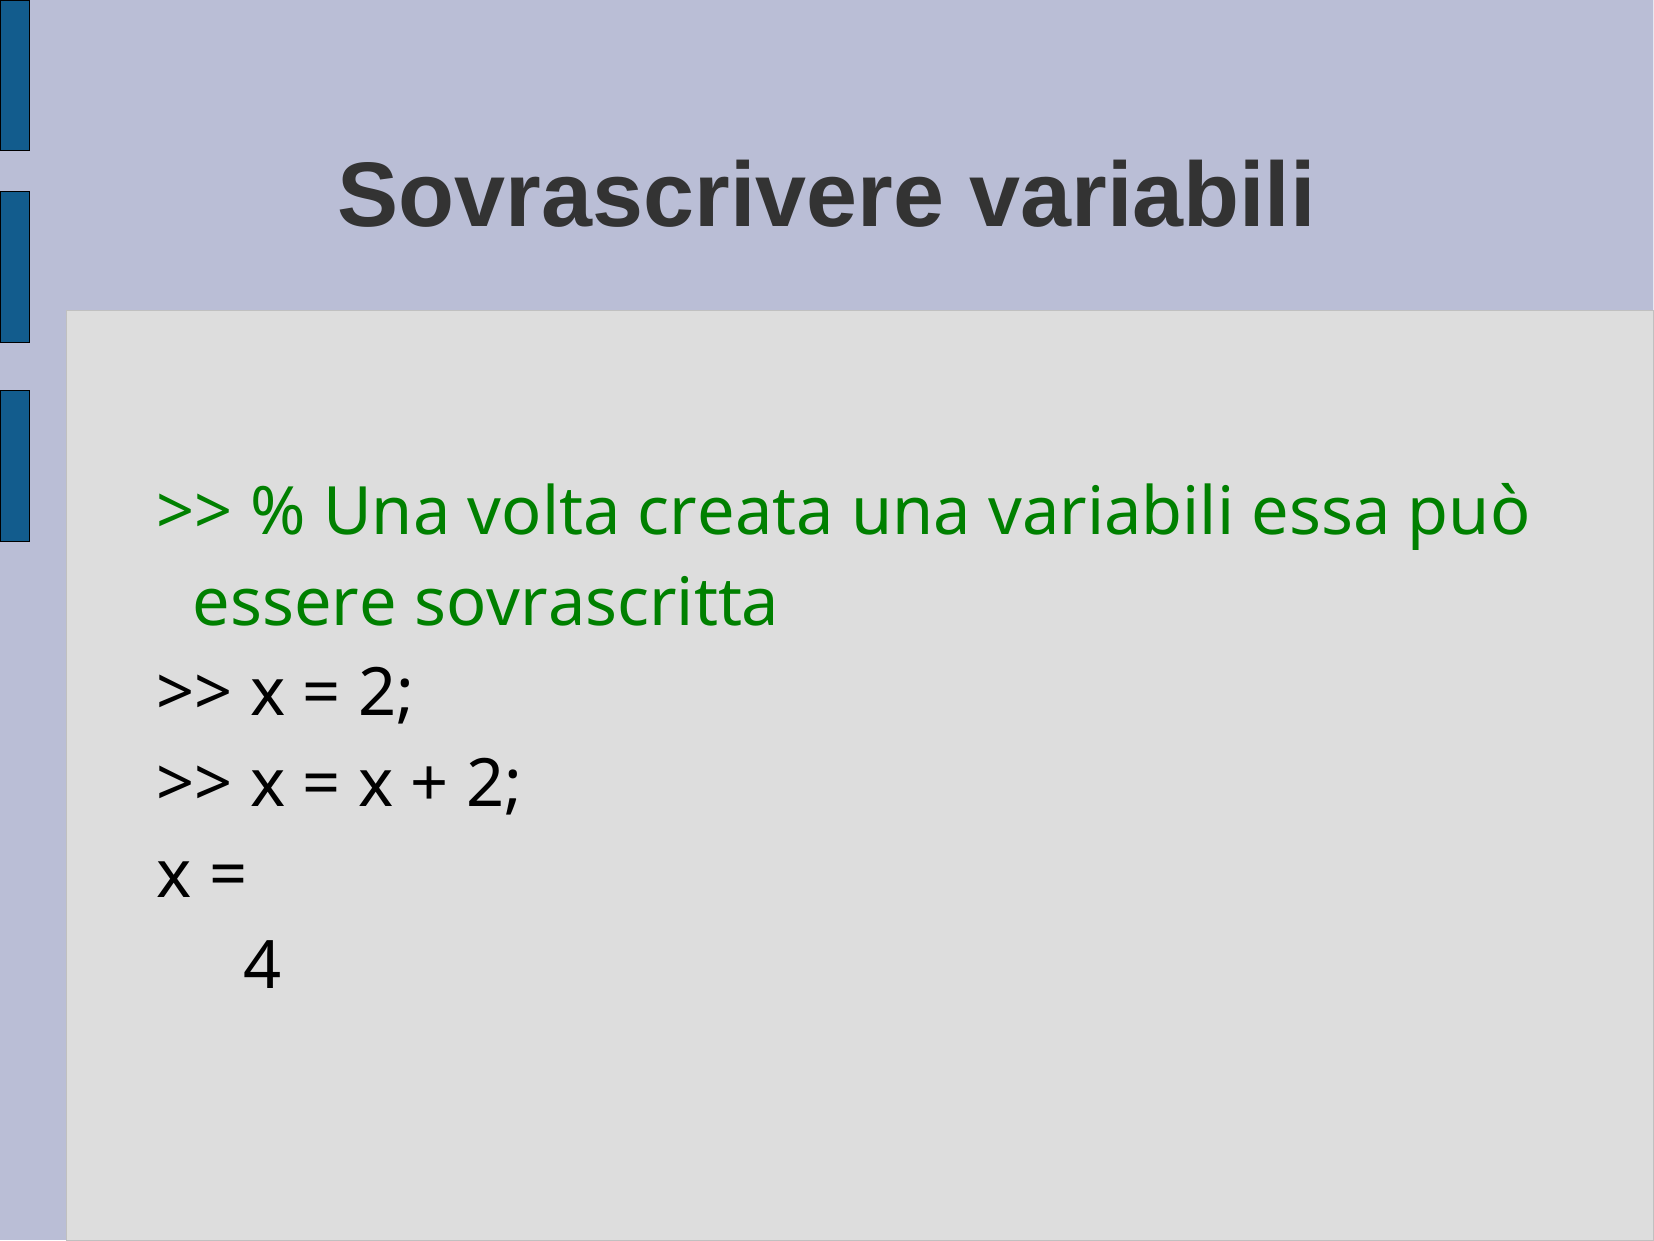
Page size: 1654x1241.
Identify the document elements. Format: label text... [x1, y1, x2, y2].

subtitle >> % Una volta creata una variabili essa può essere sovrascritta >> x = 2; >> x = x + 2; x = 4 [121, 352, 1534, 1119]
title Sovrascrivere variabili [121, 98, 1534, 291]
